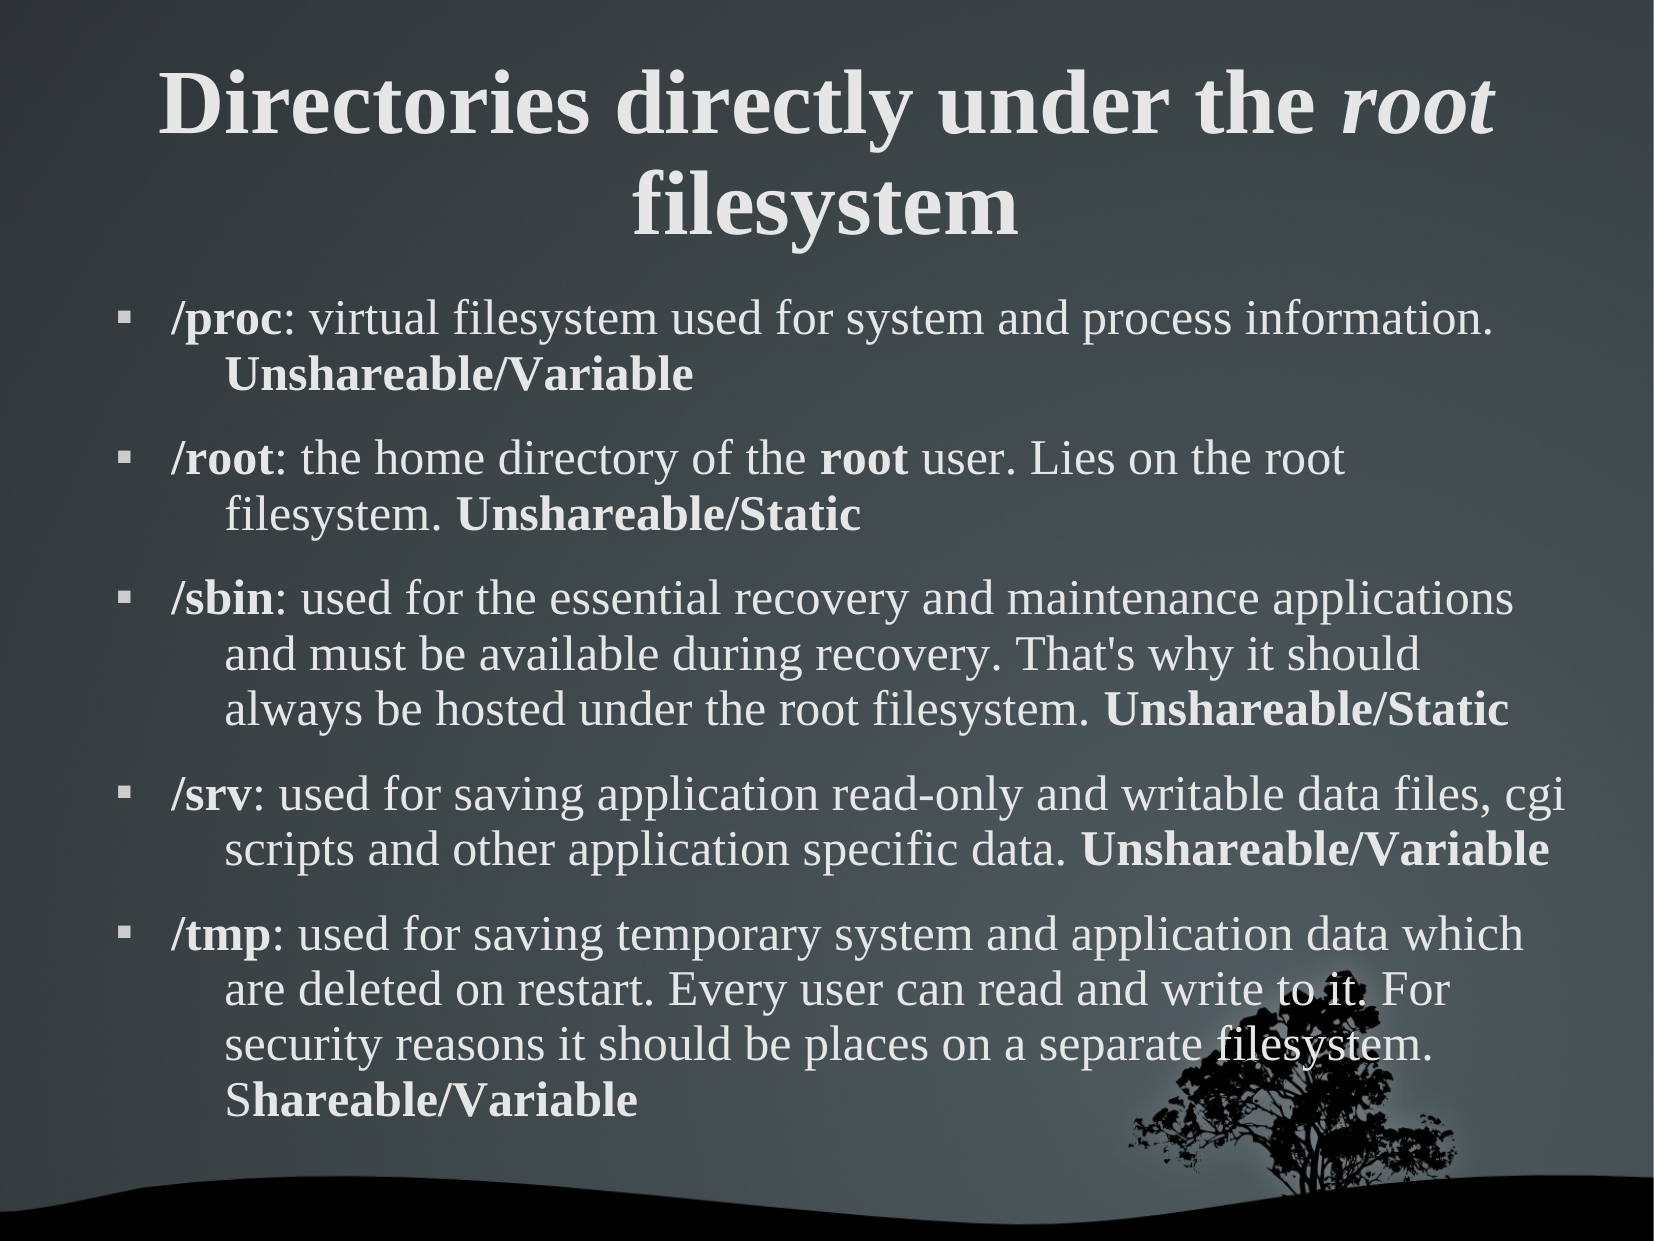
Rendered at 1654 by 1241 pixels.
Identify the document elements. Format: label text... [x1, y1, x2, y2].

title Directories directly under the root filesystem [82, 49, 1571, 257]
picture [0, 0, 1654, 1241]
list /proc: virtual filesystem used for system and process information. Unshareable/Variable /root: the home directory of the root user. Lies on the root filesystem. Unshareable/Static /sbin: used for the essential recovery and maintenance applications and must be available during recovery. That's why it should always be hosted under the root filesystem. Unshareable/Static /srv: used for saving application read-only and writable data files, cgi scripts and other application specific data. Unshareable/Variable /tmp: used for saving temporary system and application data which are deleted on restart. Every user can read and write to it. For security reasons it should be places on a separate filesystem. Shareable/Variable [82, 290, 1571, 1203]
